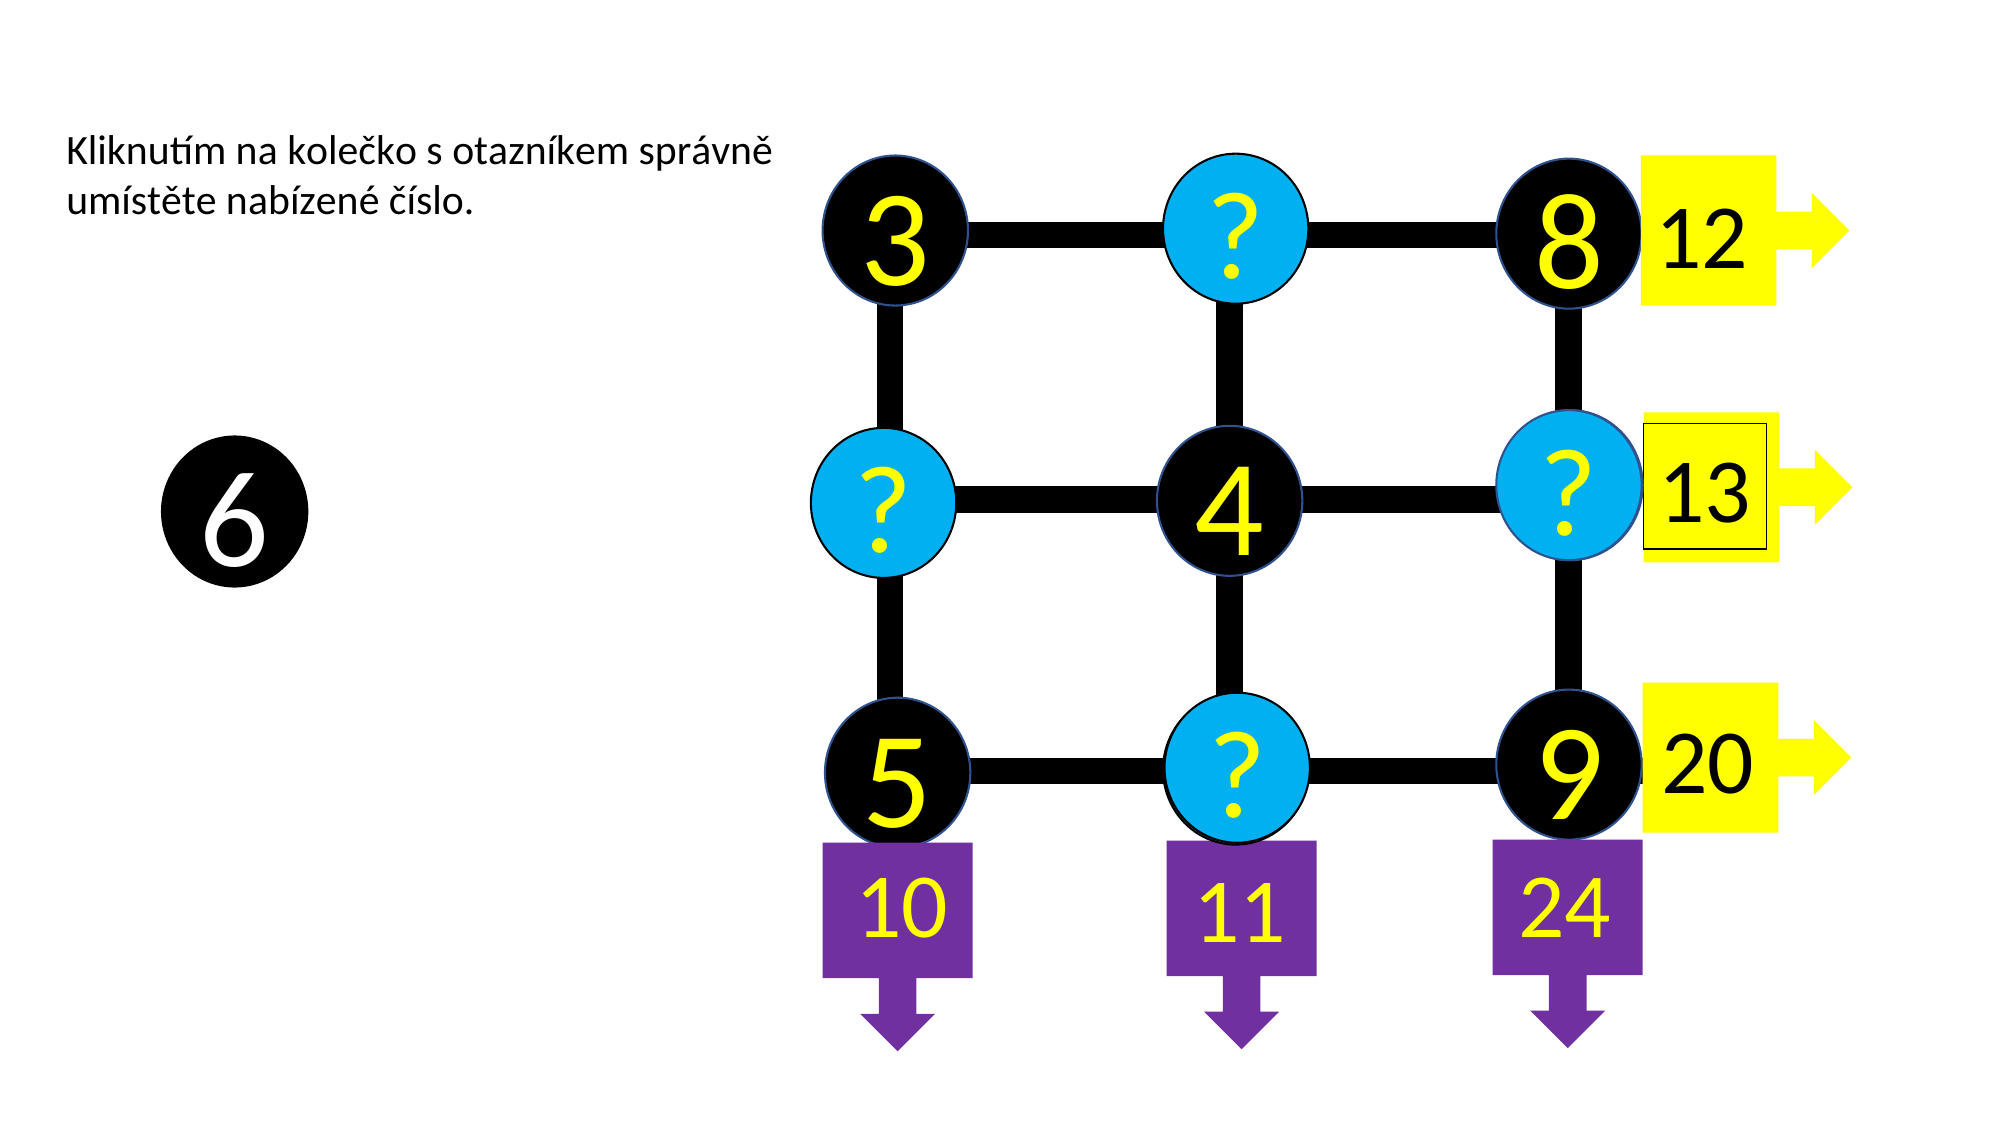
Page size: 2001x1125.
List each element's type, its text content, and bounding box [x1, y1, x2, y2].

text_box 8 [1496, 158, 1640, 309]
text_box 9 [1496, 689, 1642, 837]
text_box 24 [1503, 837, 1627, 964]
text_box [1556, 308, 1581, 411]
text_box [1216, 302, 1242, 426]
text_box 20 [1646, 694, 1769, 820]
text_box [1492, 839, 1643, 1049]
text_box [970, 759, 1164, 784]
text_box [822, 842, 973, 1052]
text_box 11 [1178, 842, 1302, 969]
text_box [1309, 759, 1498, 784]
text_box [1302, 487, 1500, 512]
text_box 5 [824, 697, 971, 837]
text_box [1556, 560, 1581, 690]
text_box [1307, 223, 1497, 248]
text_box ? [1496, 410, 1642, 561]
text_box 12 [1640, 169, 1764, 295]
text_box [1216, 575, 1242, 695]
text_box ? [1163, 153, 1309, 304]
text_box 6 [161, 436, 308, 587]
text_box [877, 576, 903, 700]
text_box 4 [1156, 425, 1303, 576]
text_box ? [1164, 692, 1310, 843]
text_box [967, 223, 1165, 248]
text_box 13 [1643, 423, 1767, 550]
text_box [1643, 412, 1853, 563]
text_box Kliknutím na kolečko s otazníkem správně umístěte nabízené číslo. [51, 114, 789, 231]
text_box 3 [822, 155, 968, 306]
text_box [1640, 155, 1850, 306]
text_box [1640, 682, 1852, 833]
text_box ? [810, 427, 957, 578]
text_box [877, 304, 903, 430]
text_box 10 [840, 837, 964, 964]
text_box [1166, 840, 1317, 1050]
text_box [955, 487, 1158, 512]
